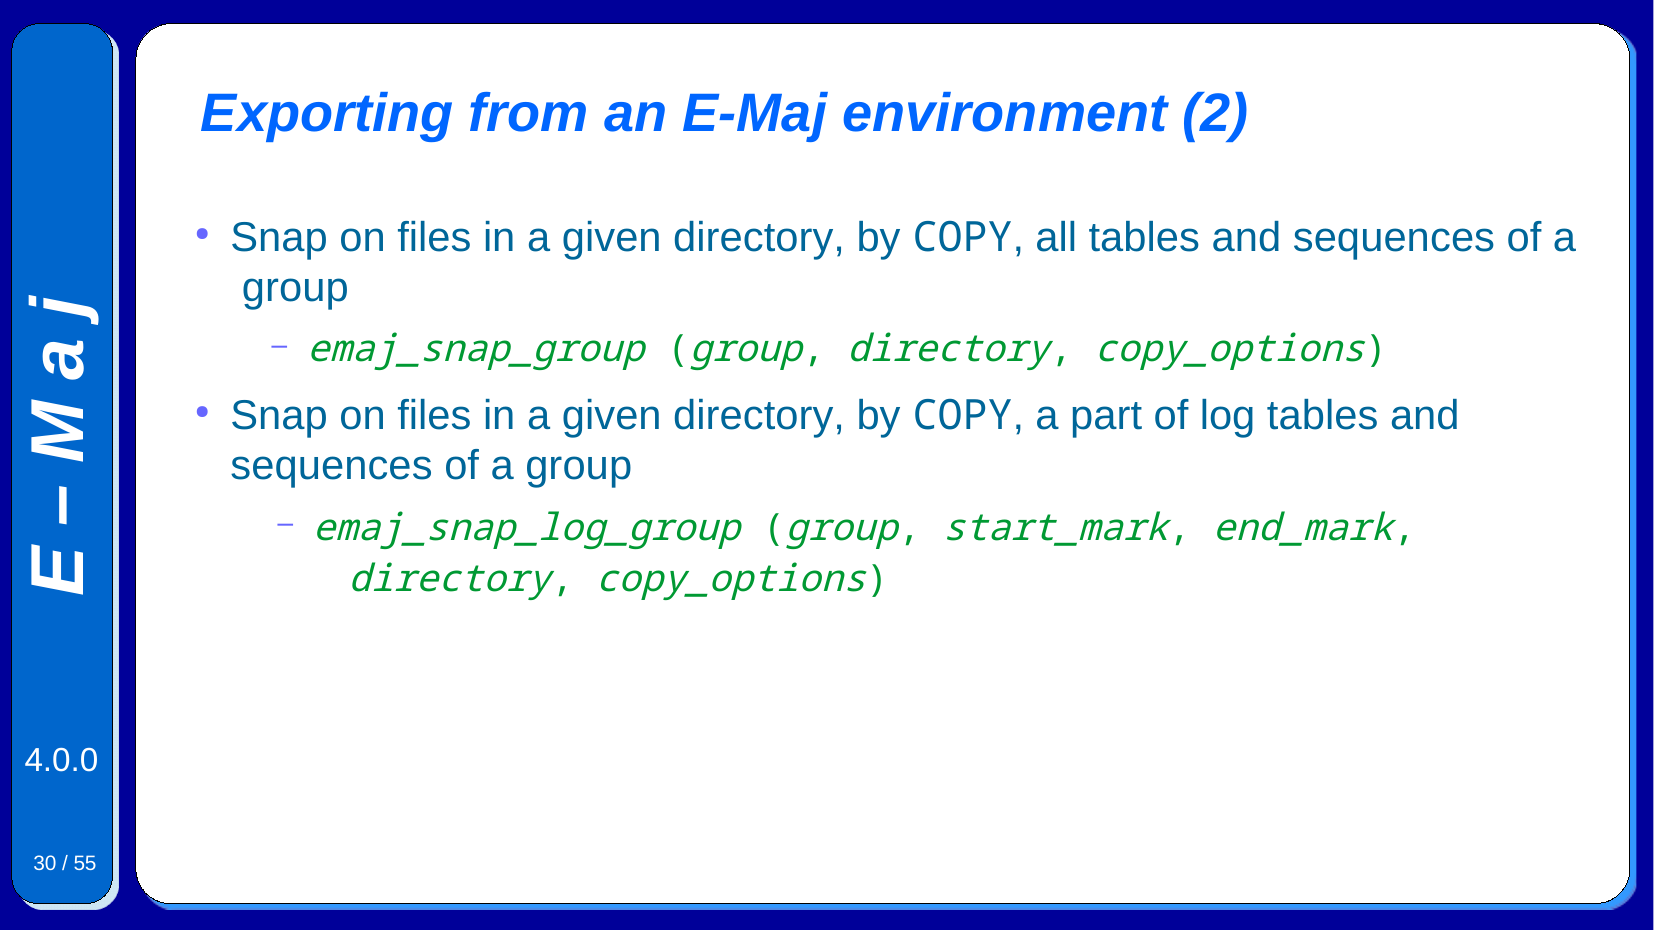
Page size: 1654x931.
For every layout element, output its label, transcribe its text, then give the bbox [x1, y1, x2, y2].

list Snap on files in a given directory, by COPY, all tables and sequences of a group emaj_snap_group (group, directory, copy_options) Snap on files in a given directory, by COPY, a part of log tables and sequences of a group emaj_snap_log_group (group, start_mark, end_mark, directory, copy_options) [177, 206, 1587, 881]
title Exporting from an E-Maj environment (2) [200, 34, 1575, 191]
